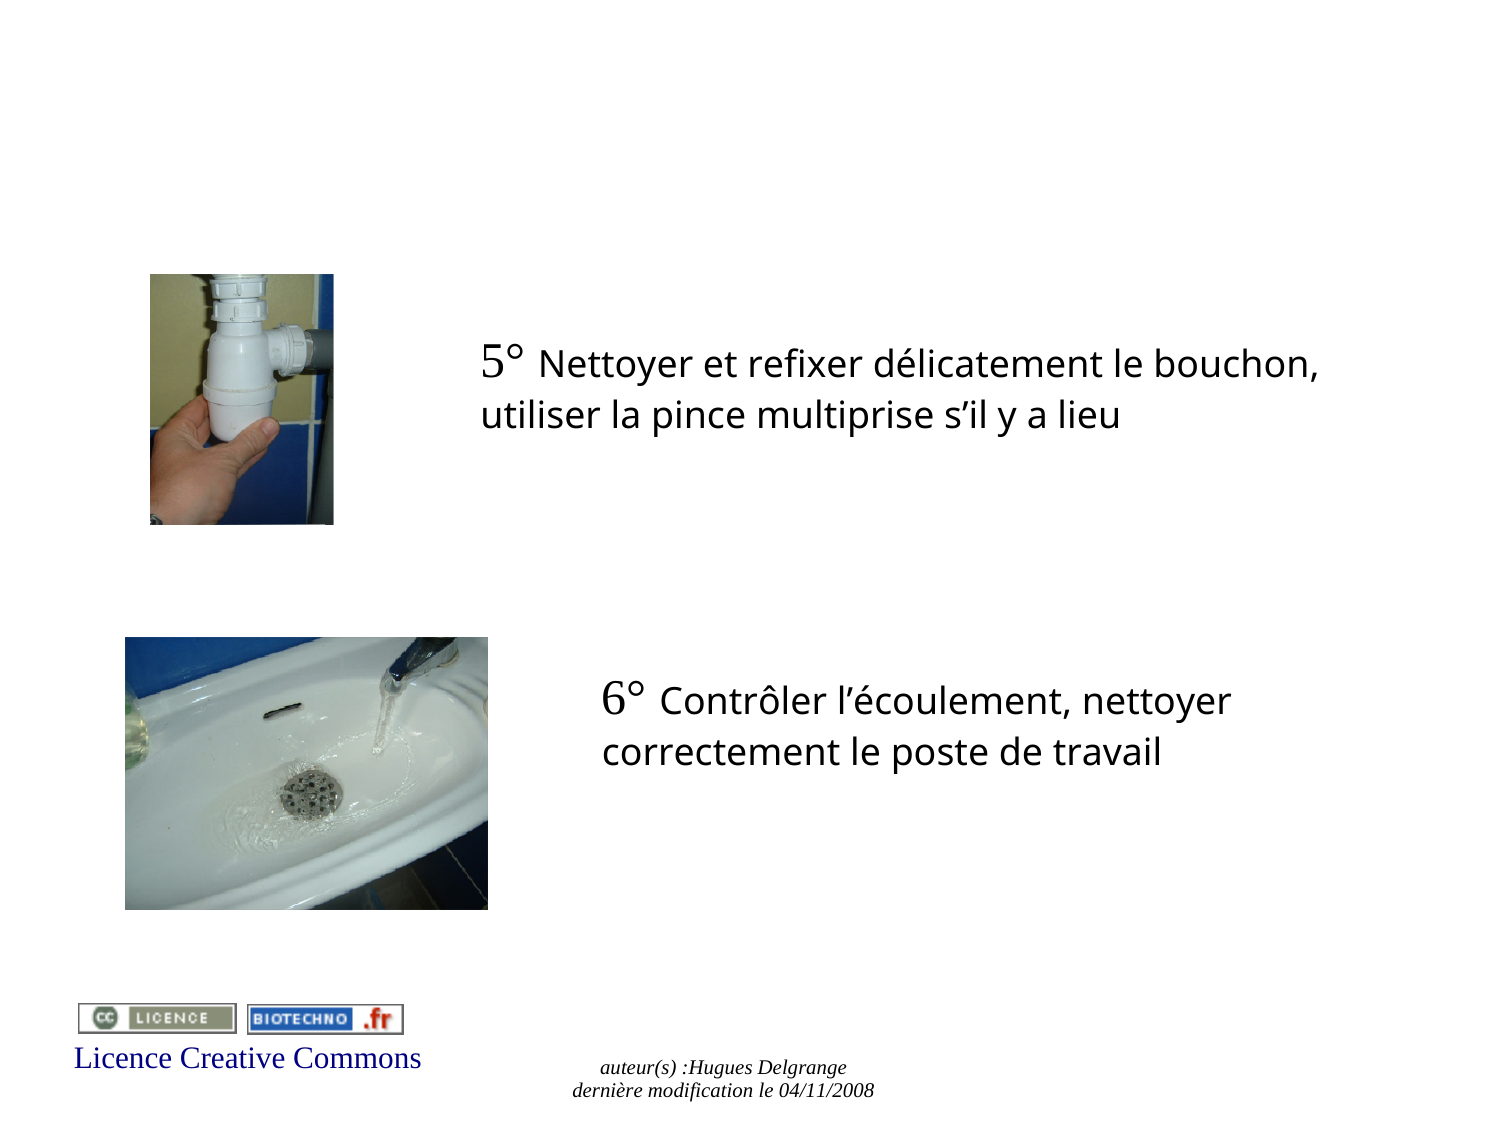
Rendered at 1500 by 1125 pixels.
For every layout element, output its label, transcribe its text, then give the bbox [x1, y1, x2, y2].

picture [125, 637, 488, 910]
text_box 5° Nettoyer et refixer délicatement le bouchon, utiliser la pince multiprise s’il y a lieu [465, 324, 1336, 447]
picture [78, 1003, 237, 1033]
text_box Licence Creative Commons [59, 1033, 454, 1093]
text_box auteur(s) :Hugues Delgrange dernière modification le 04/11/2008 [383, 1048, 1063, 1111]
text_box 6° Contrôler l’écoulement, nettoyer correctement le poste de travail [587, 662, 1248, 785]
picture [247, 1004, 404, 1033]
picture [150, 274, 334, 526]
